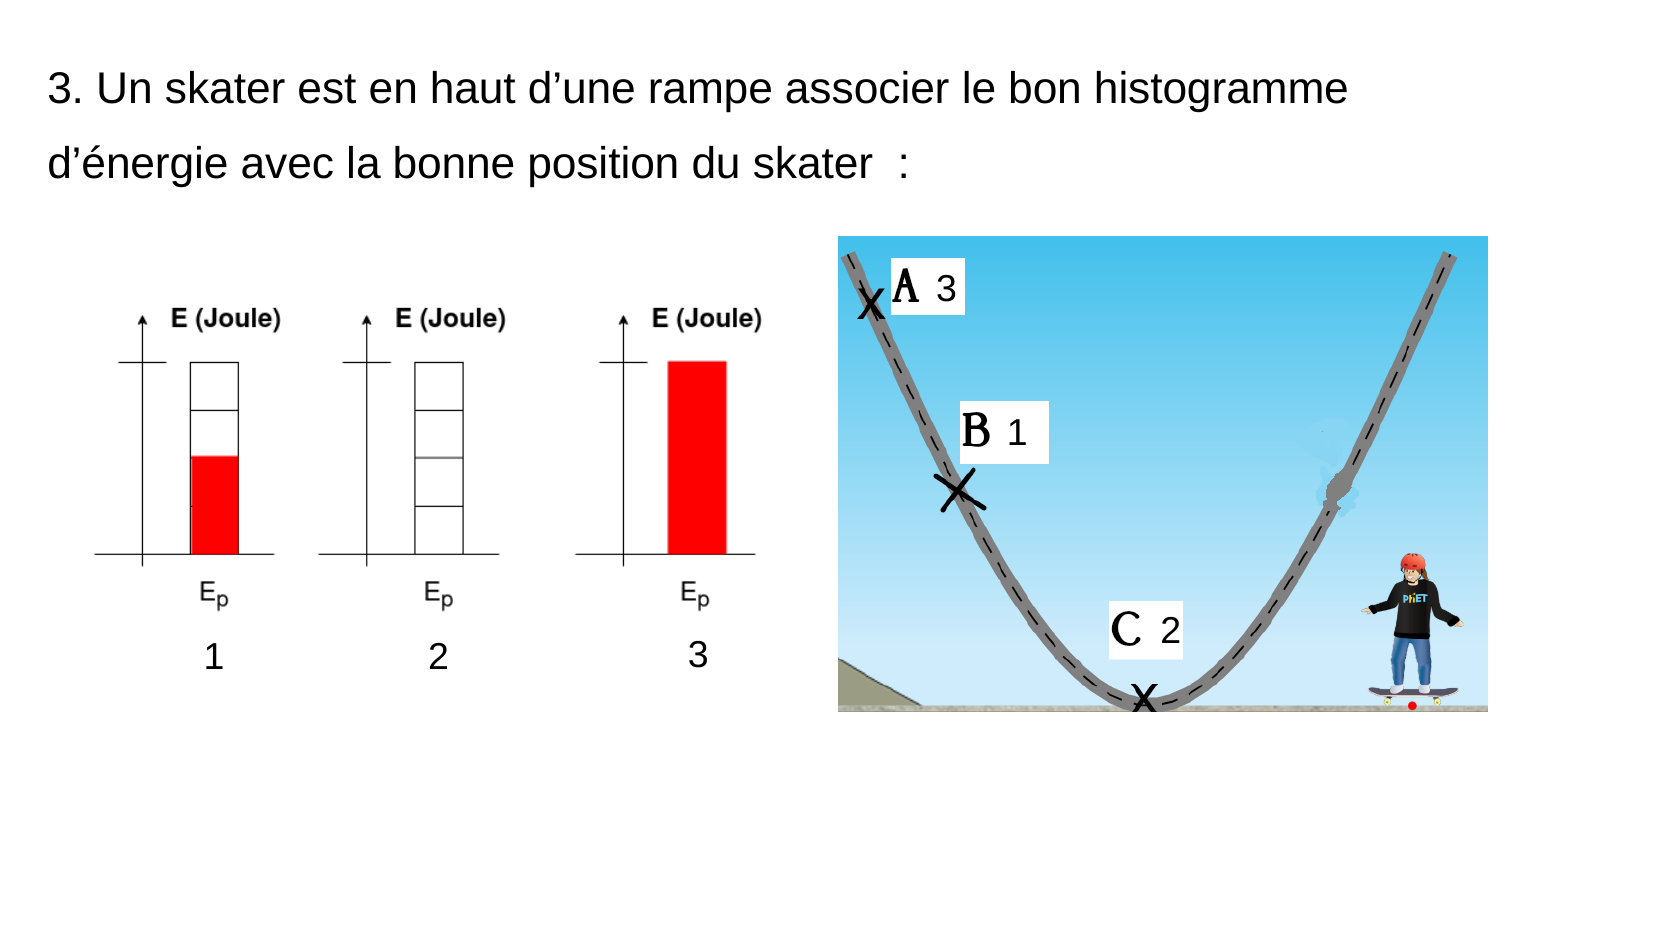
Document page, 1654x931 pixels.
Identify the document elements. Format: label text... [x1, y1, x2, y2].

text_box 2 [413, 628, 461, 686]
text_box 1 [188, 628, 237, 686]
picture [318, 302, 512, 615]
picture [575, 302, 768, 615]
text_box 2 [1145, 602, 1193, 660]
list 3. Un skater est en haut d’une rampe associer le bon histogramme d’énergie avec la bonne position du skater : [47, 39, 1536, 189]
picture [838, 236, 1488, 712]
text_box 3 [673, 625, 721, 683]
picture [94, 302, 287, 615]
text_box 1 [992, 403, 1040, 461]
text_box 3 [921, 259, 969, 317]
